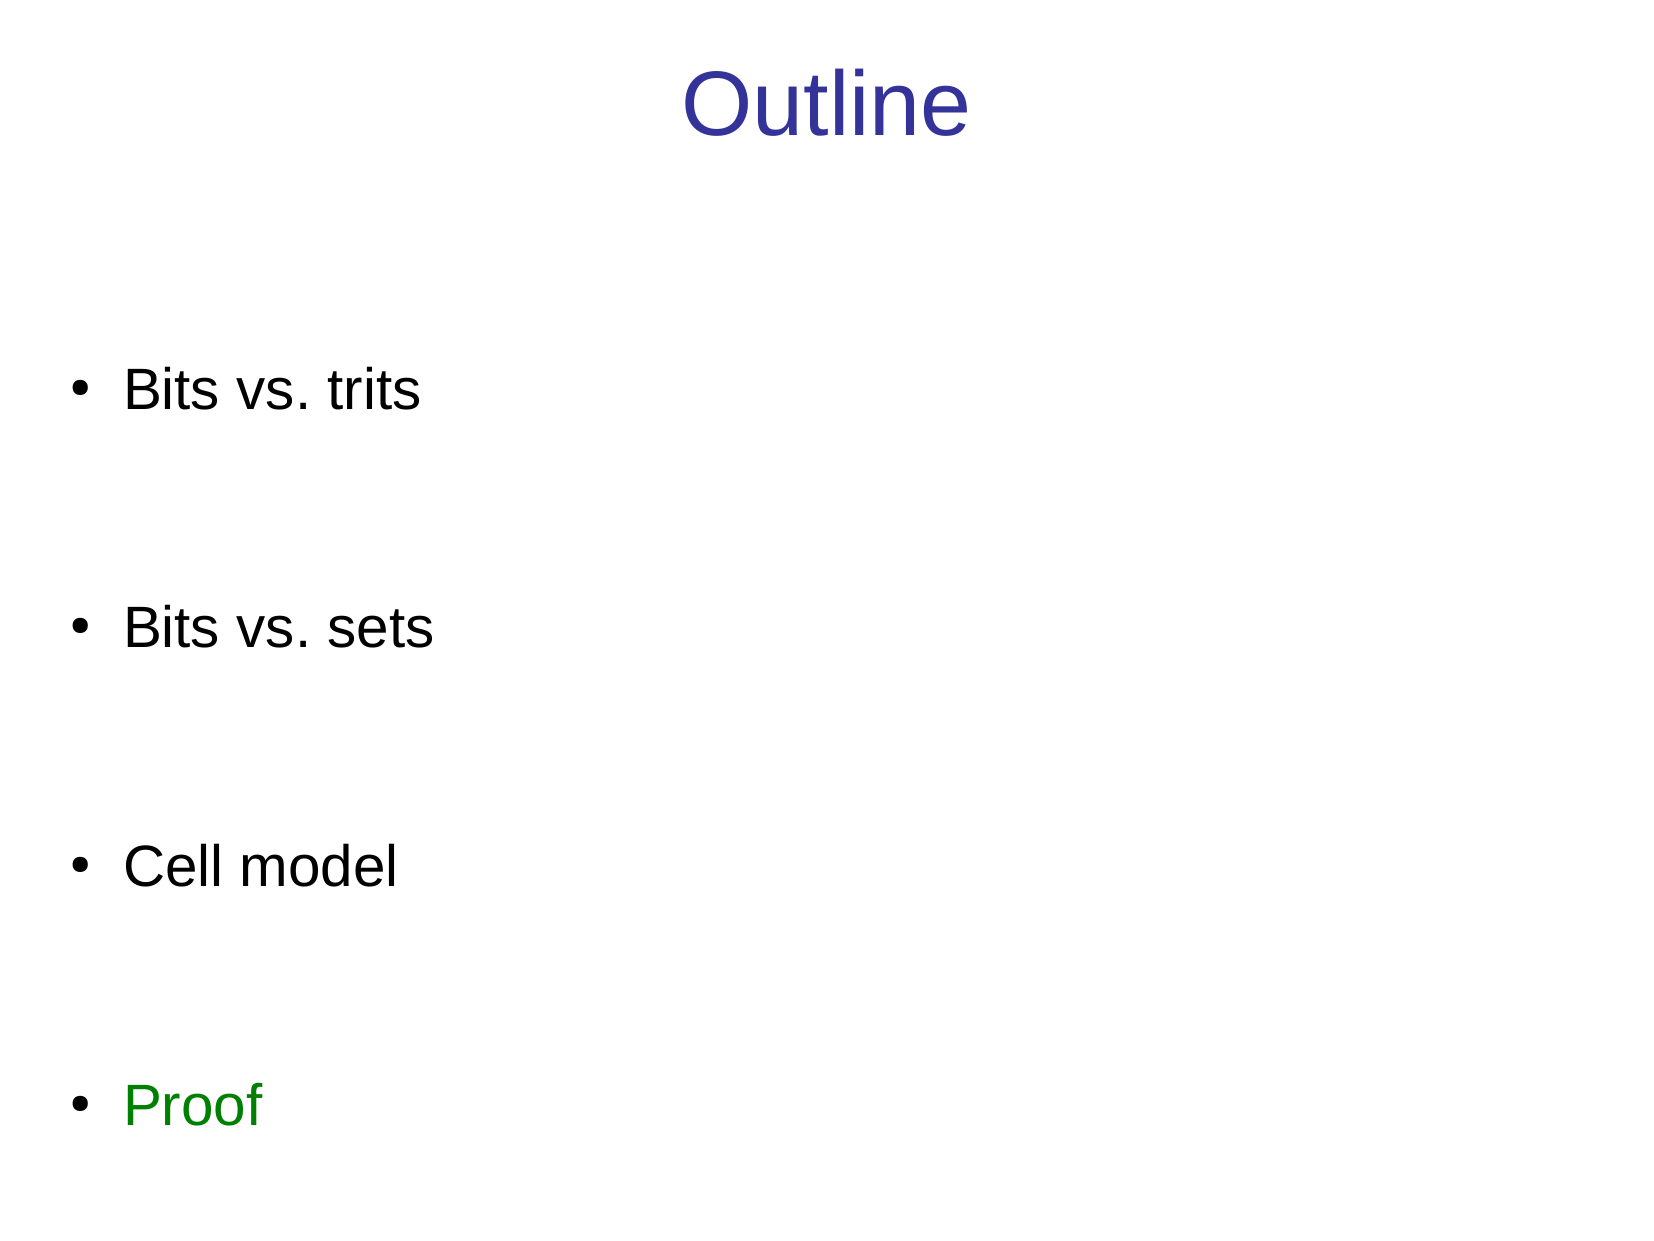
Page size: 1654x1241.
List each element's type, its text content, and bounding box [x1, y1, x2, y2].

title Outline [124, 0, 1530, 208]
list Bits vs. trits Bits vs. sets Cell model Proof [37, 110, 1654, 1238]
